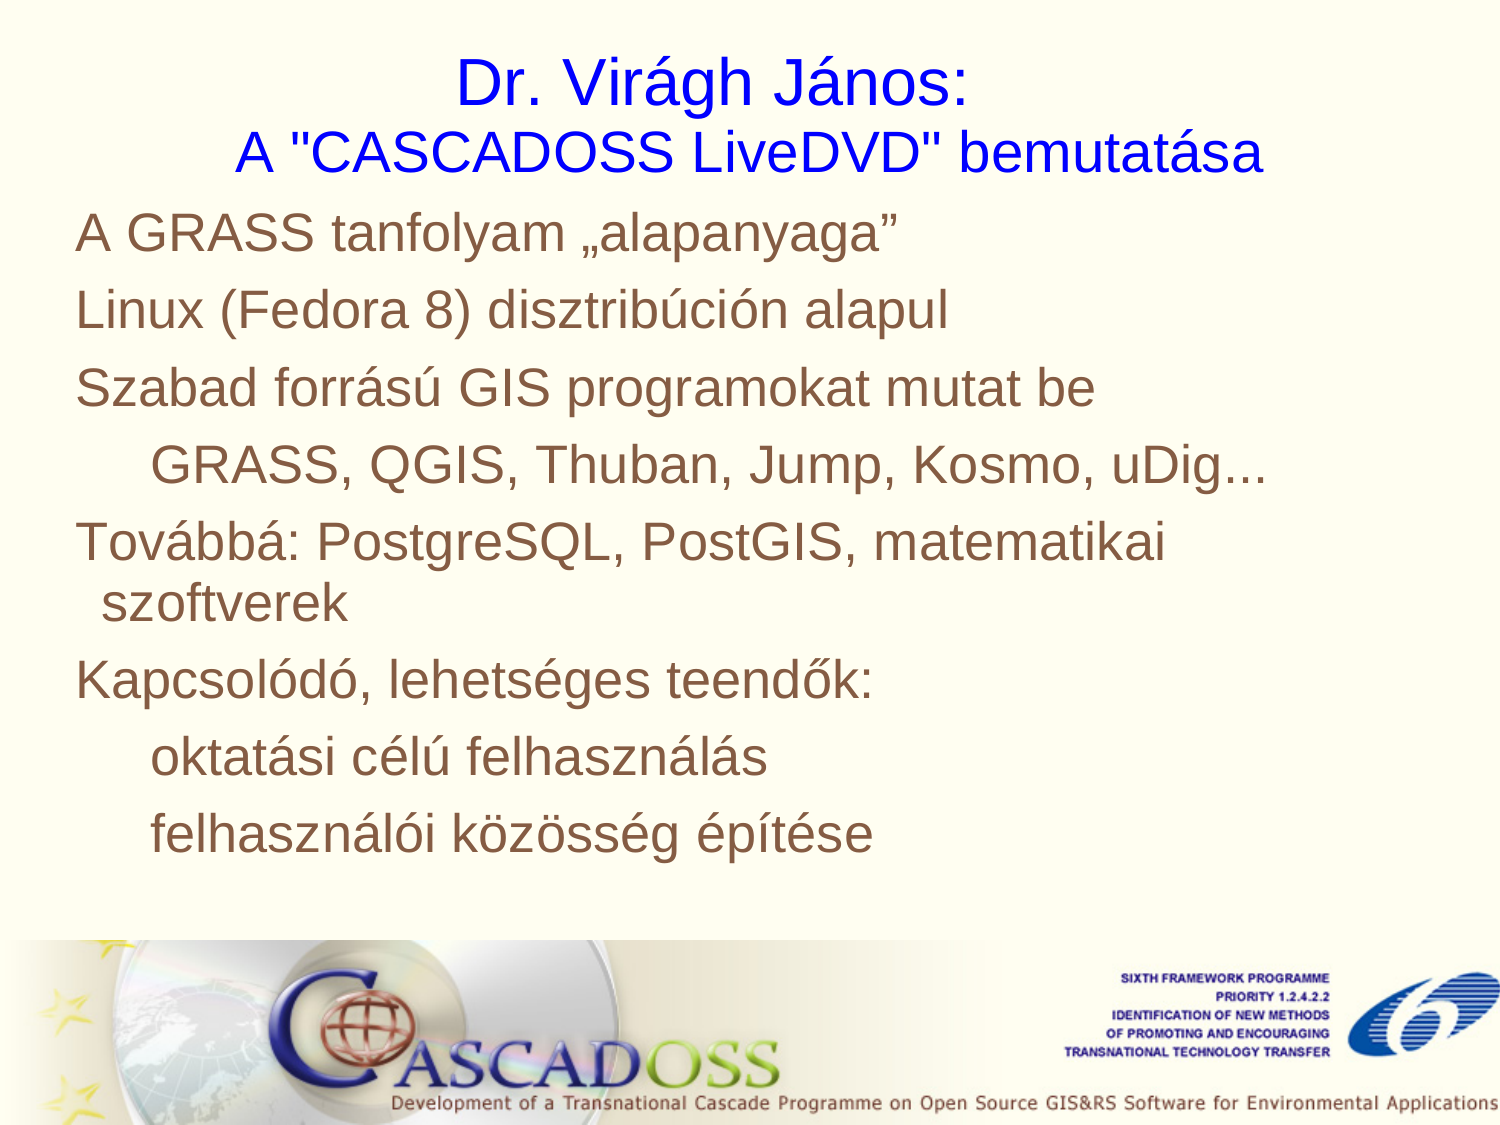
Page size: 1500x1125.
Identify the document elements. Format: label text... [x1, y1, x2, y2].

subtitle A GRASS tanfolyam „alapanyaga” Linux (Fedora 8) disztribúción alapul Szabad forrású GIS programokat mutat be GRASS, QGIS, Thuban, Jump, Kosmo, uDig... Továbbá: PostgreSQL, PostGIS, matematikai szoftverek Kapcsolódó, lehetséges teendők: oktatási célú felhasználás felhasználói közösség építése [75, 202, 1425, 956]
title Dr. Virágh János: A "CASCADOSS LiveDVD" bemutatása [75, 28, 1425, 201]
picture [0, 940, 1500, 1125]
